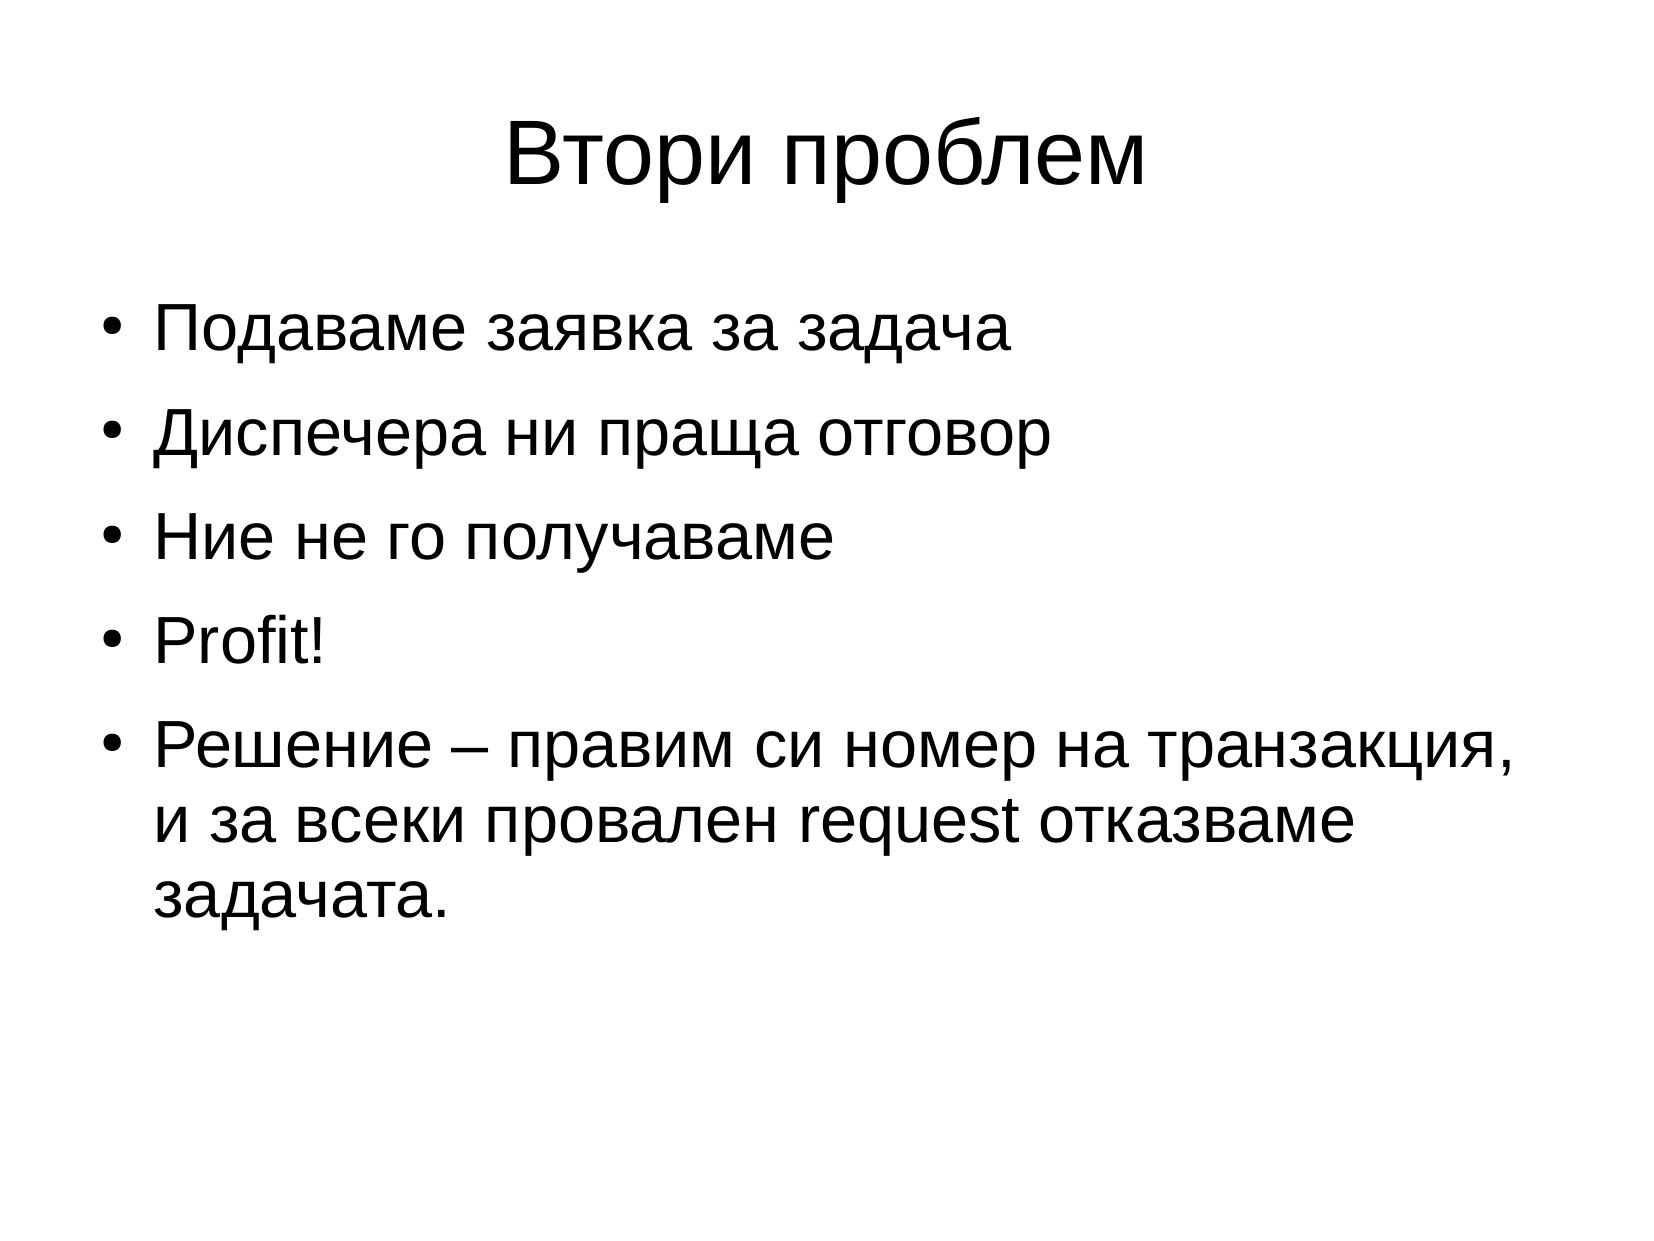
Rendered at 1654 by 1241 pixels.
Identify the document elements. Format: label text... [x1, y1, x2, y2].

list Подаваме заявка за задача Диспечера ни праща отговор Ние не го получаваме Profit! Решение – правим си номер на транзакция, и за всеки провален request отказваме задачата. [82, 290, 1538, 1010]
title Втори проблем [82, 49, 1571, 257]
